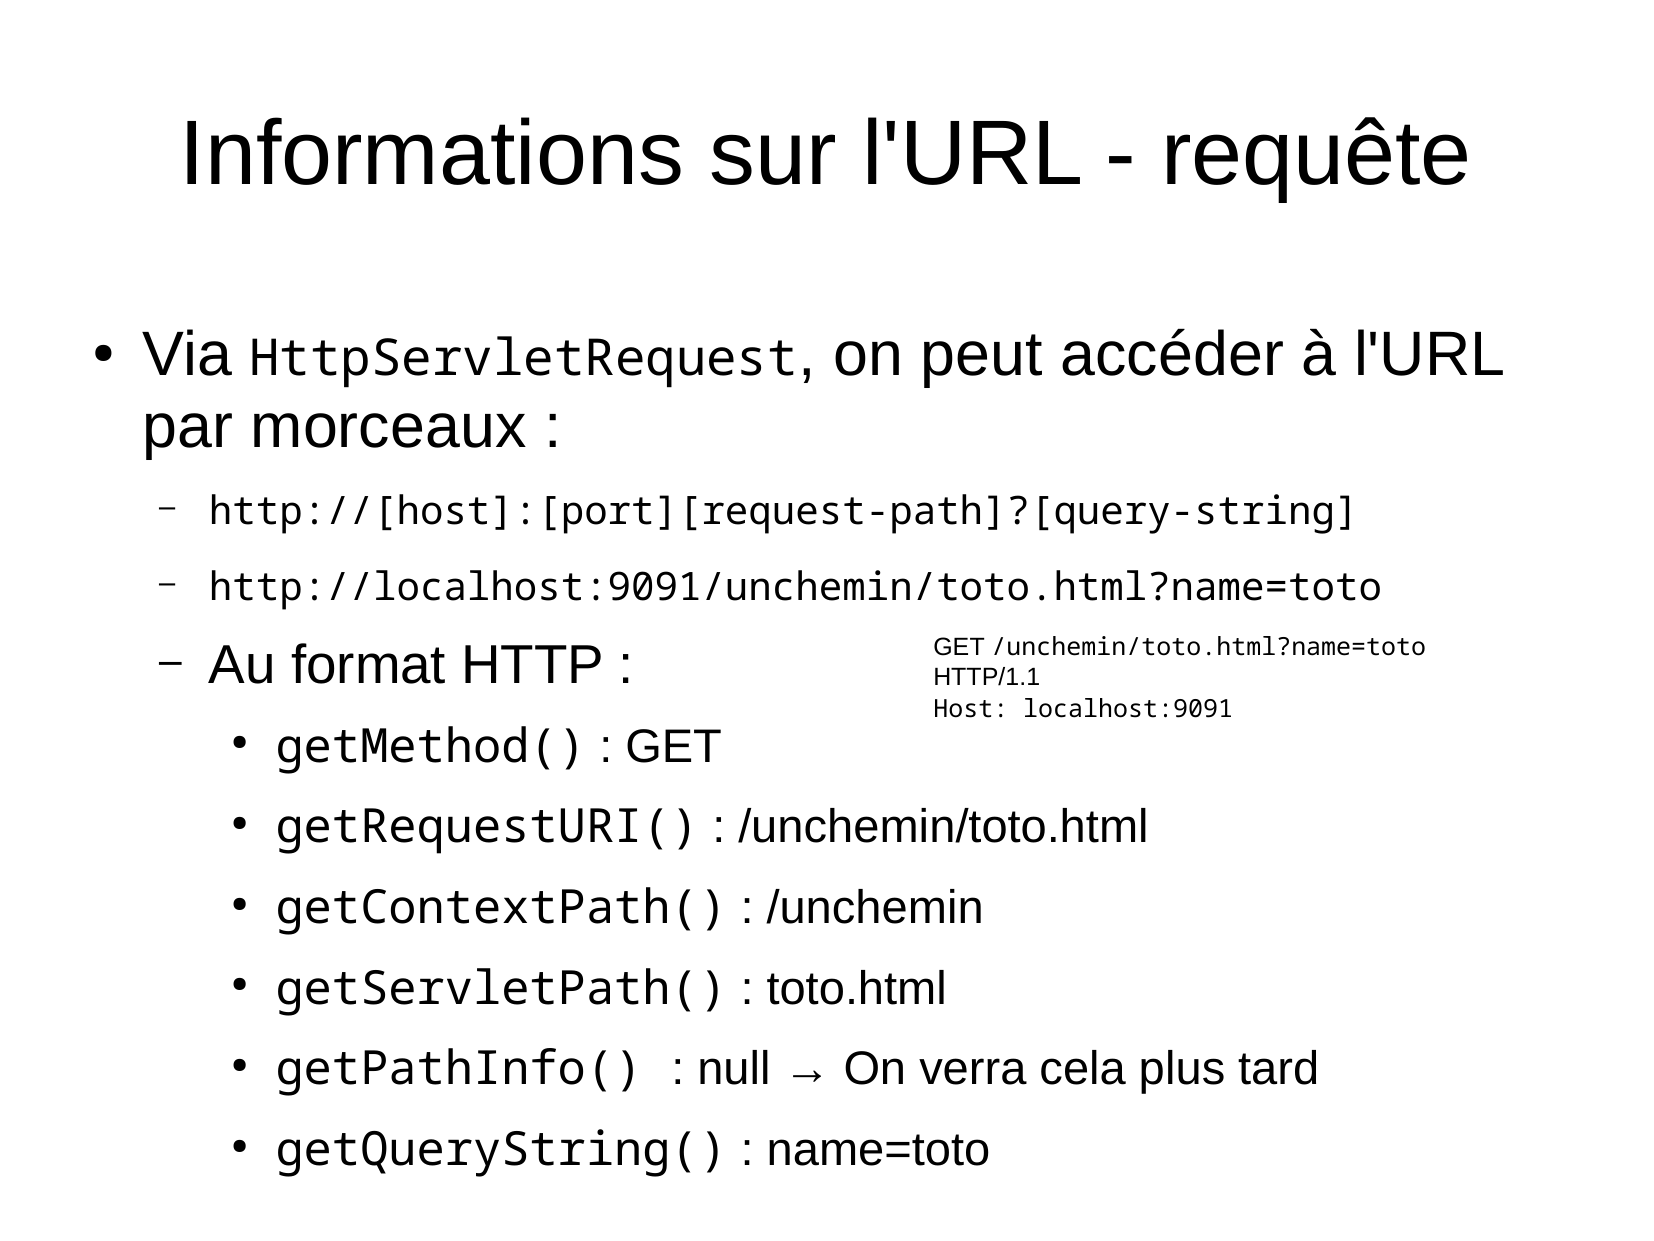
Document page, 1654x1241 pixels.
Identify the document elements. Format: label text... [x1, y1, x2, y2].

list Via HttpServletRequest, on peut accéder à l'URL par morceaux : http://[host]:[port][request-path]?[query-string] http://localhost:9091/unchemin/toto.html?name=toto Au format HTTP : getMethod() : GET getRequestURI() : /unchemin/toto.html getContextPath() : /unchemin getServletPath() : toto.html getPathInfo() : null → On verra cela plus tard getQueryString() : name=toto [75, 318, 1595, 1180]
text_box GET /unchemin/toto.html?name=toto HTTP/1.1 Host: localhost:9091 [918, 621, 1495, 727]
title Informations sur l'URL - requête [82, 49, 1571, 257]
